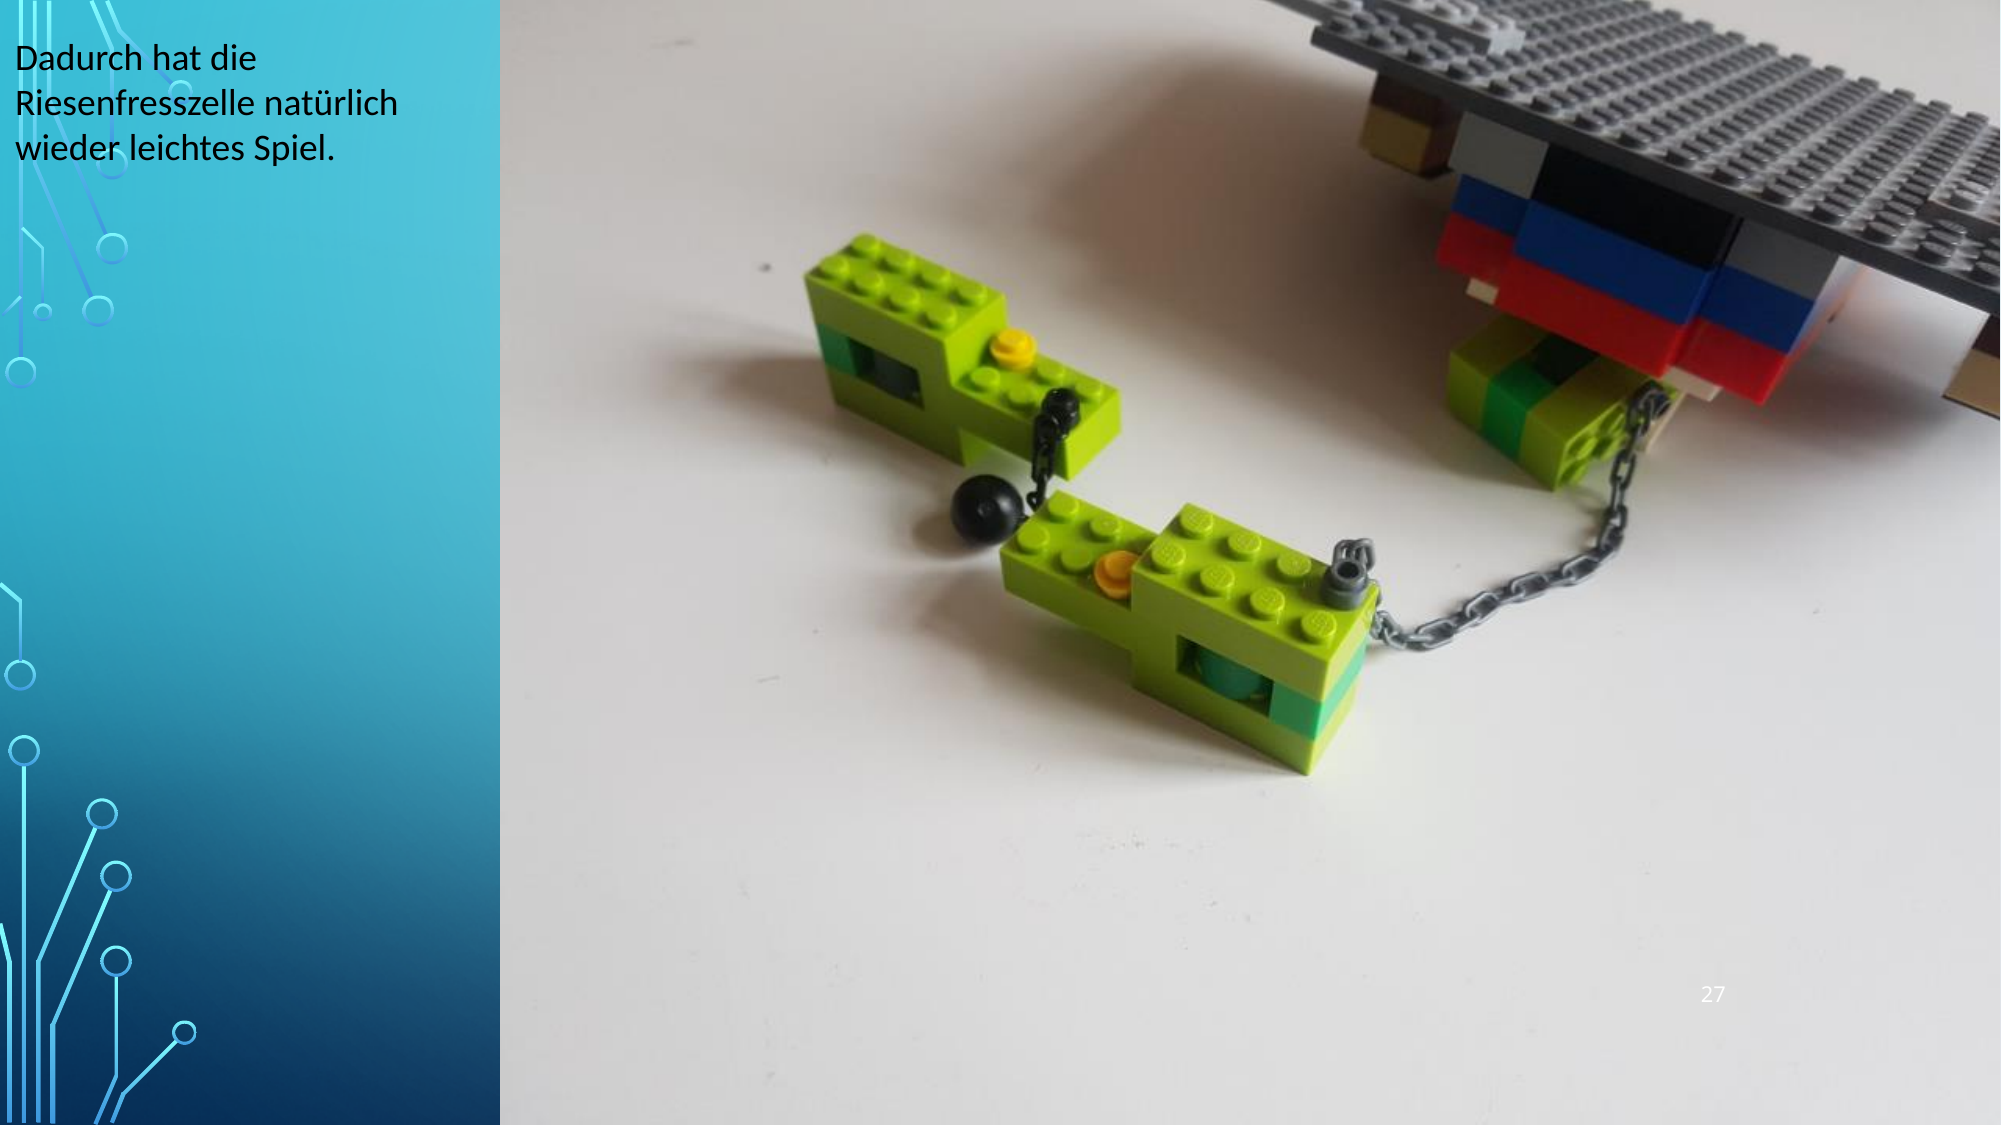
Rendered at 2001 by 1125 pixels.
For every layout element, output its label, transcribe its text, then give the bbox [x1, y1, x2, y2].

text_box [1685, 965, 1813, 1025]
text_box Dadurch hat die Riesenfresszelle natürlich wieder leichtes Spiel. [0, 25, 488, 178]
picture [500, 0, 2000, 1125]
